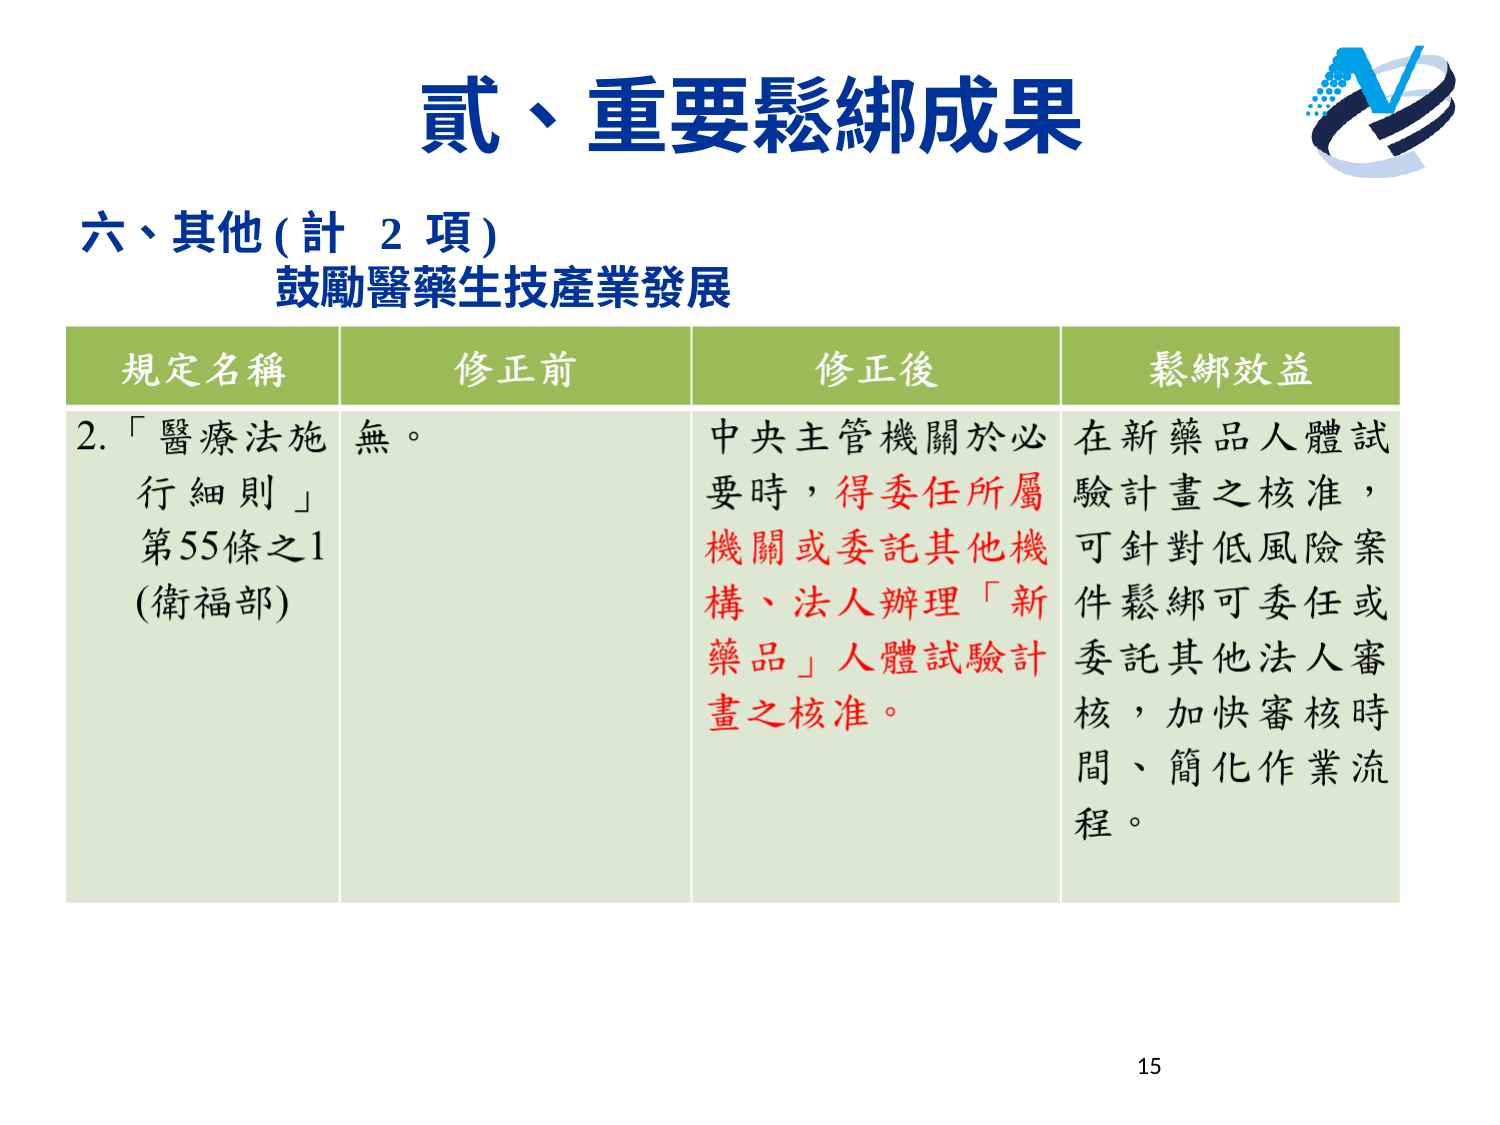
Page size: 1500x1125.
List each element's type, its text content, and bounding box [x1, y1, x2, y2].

text_box 六、其他(計 2 項) 鼓勵醫藥生技產業發展 [64, 196, 651, 323]
title 貳、重要鬆綁成果 [76, 19, 1427, 207]
text_box 15 [1121, 1035, 1472, 1095]
picture [64, 325, 1401, 904]
